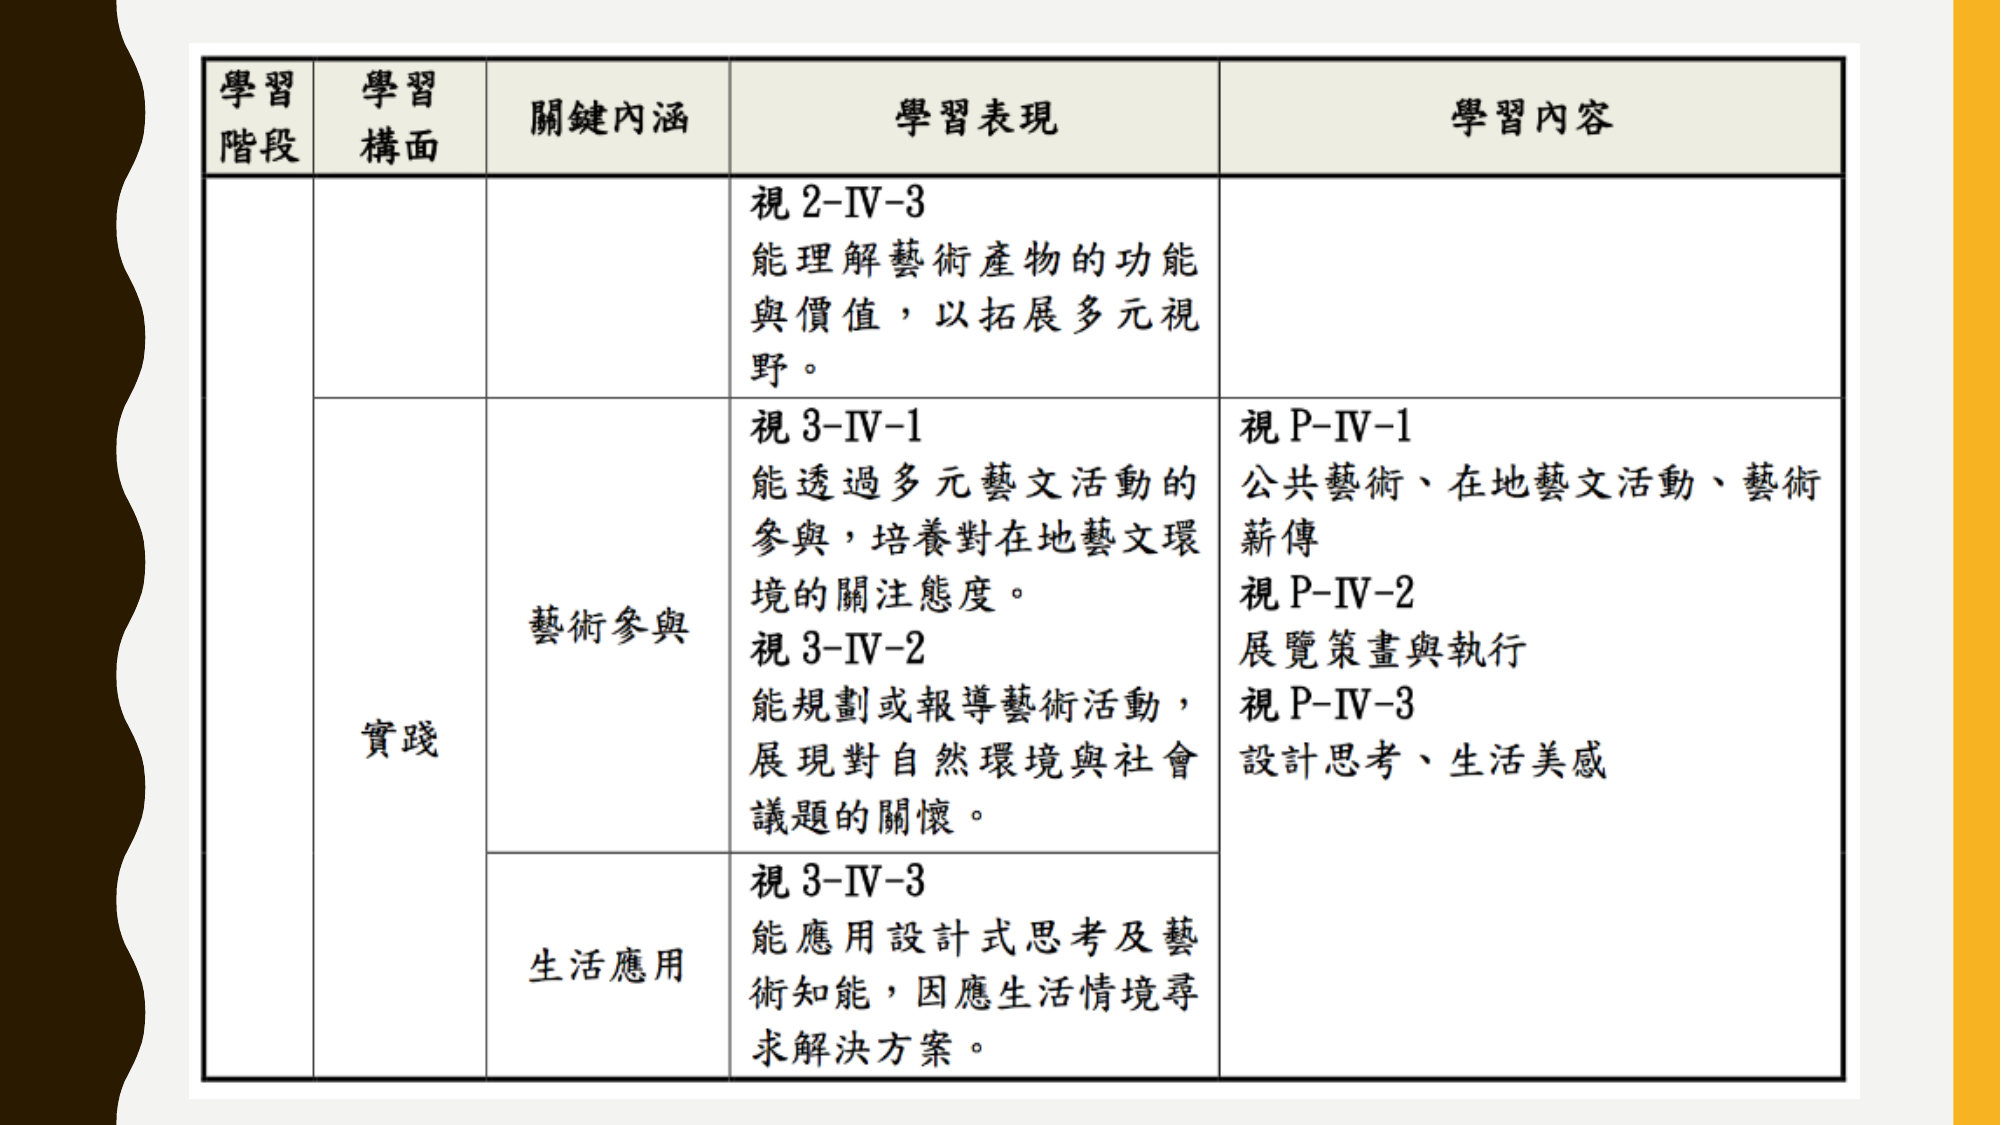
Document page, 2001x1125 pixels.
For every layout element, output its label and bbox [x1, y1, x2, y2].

picture [189, 43, 1860, 1099]
